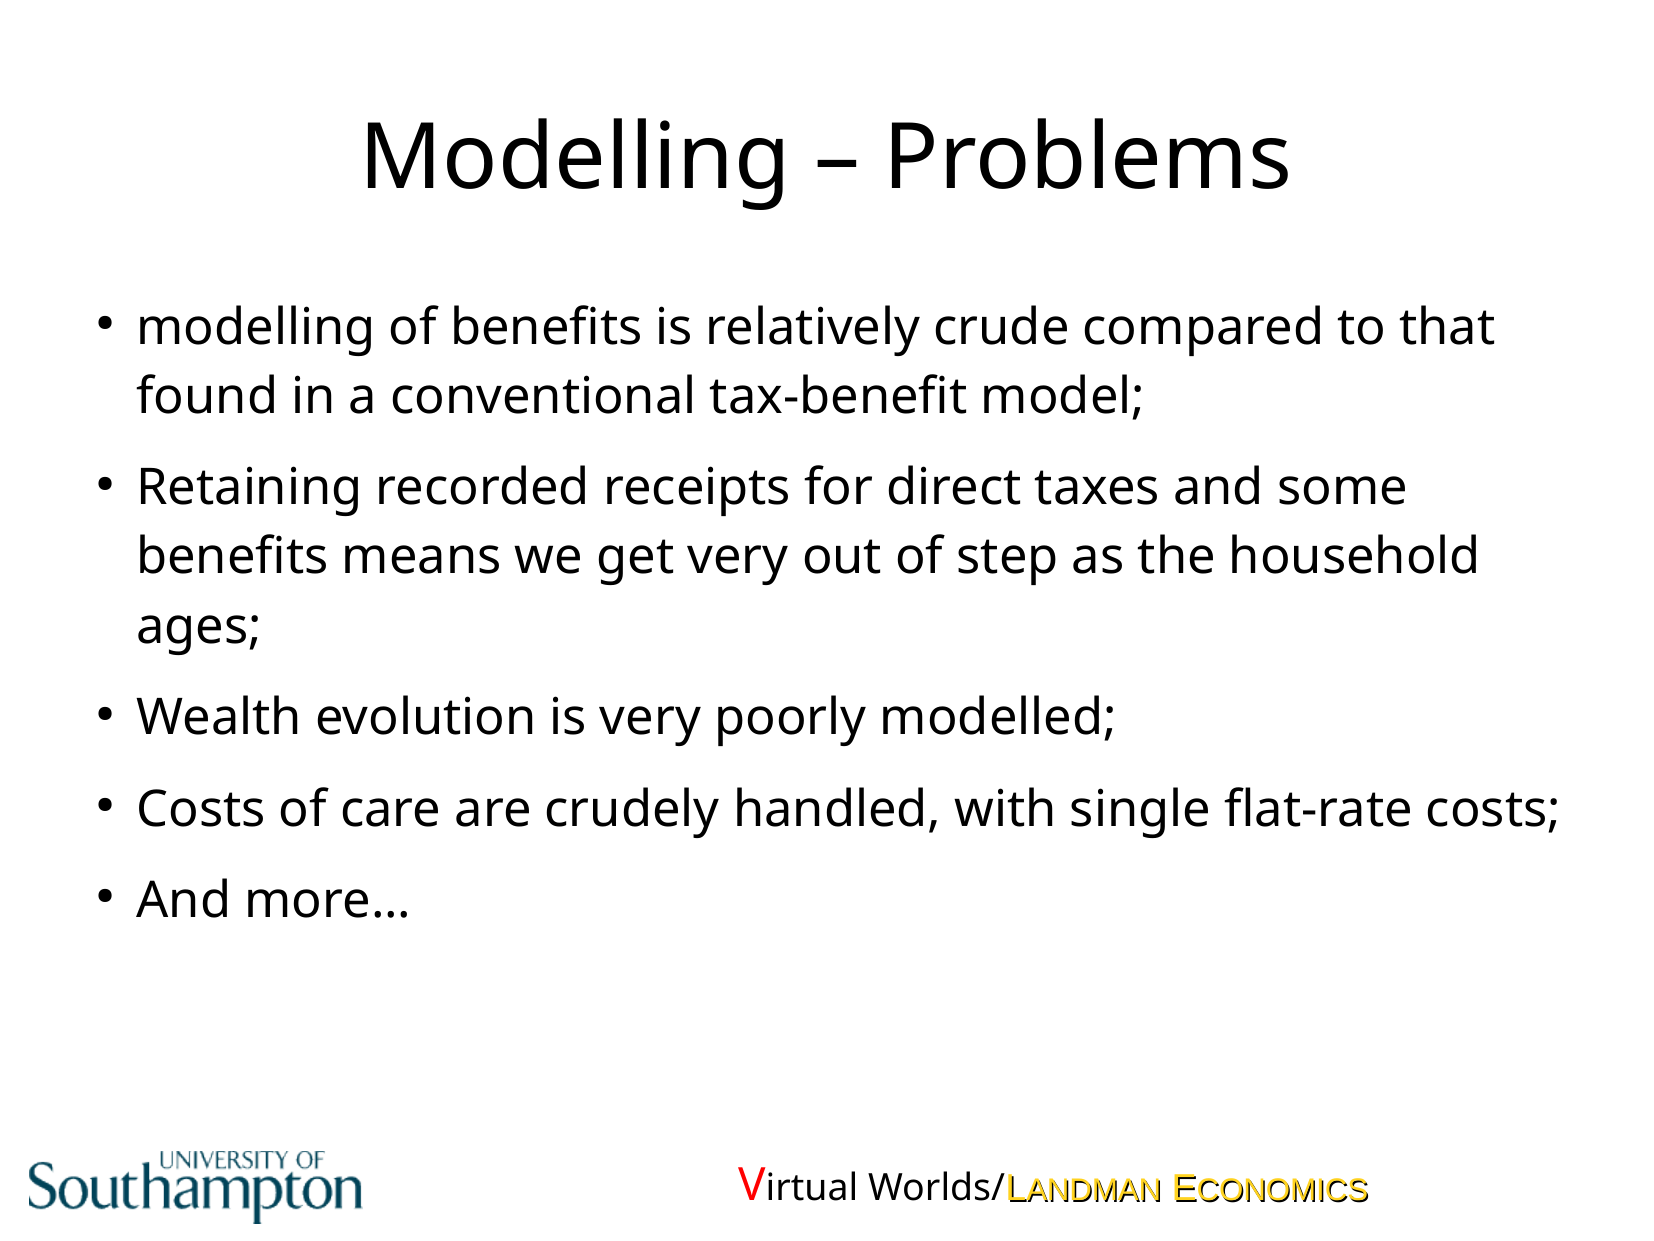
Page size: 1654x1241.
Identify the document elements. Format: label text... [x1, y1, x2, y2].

list modelling of benefits is relatively crude compared to that found in a conventional tax-benefit model; Retaining recorded receipts for direct taxes and some benefits means we get very out of step as the household ages; Wealth evolution is very poorly modelled; Costs of care are crudely handled, with single flat-rate costs; And more... [82, 290, 1571, 1010]
title Modelling – Problems [82, 49, 1571, 257]
picture [29, 1151, 363, 1224]
